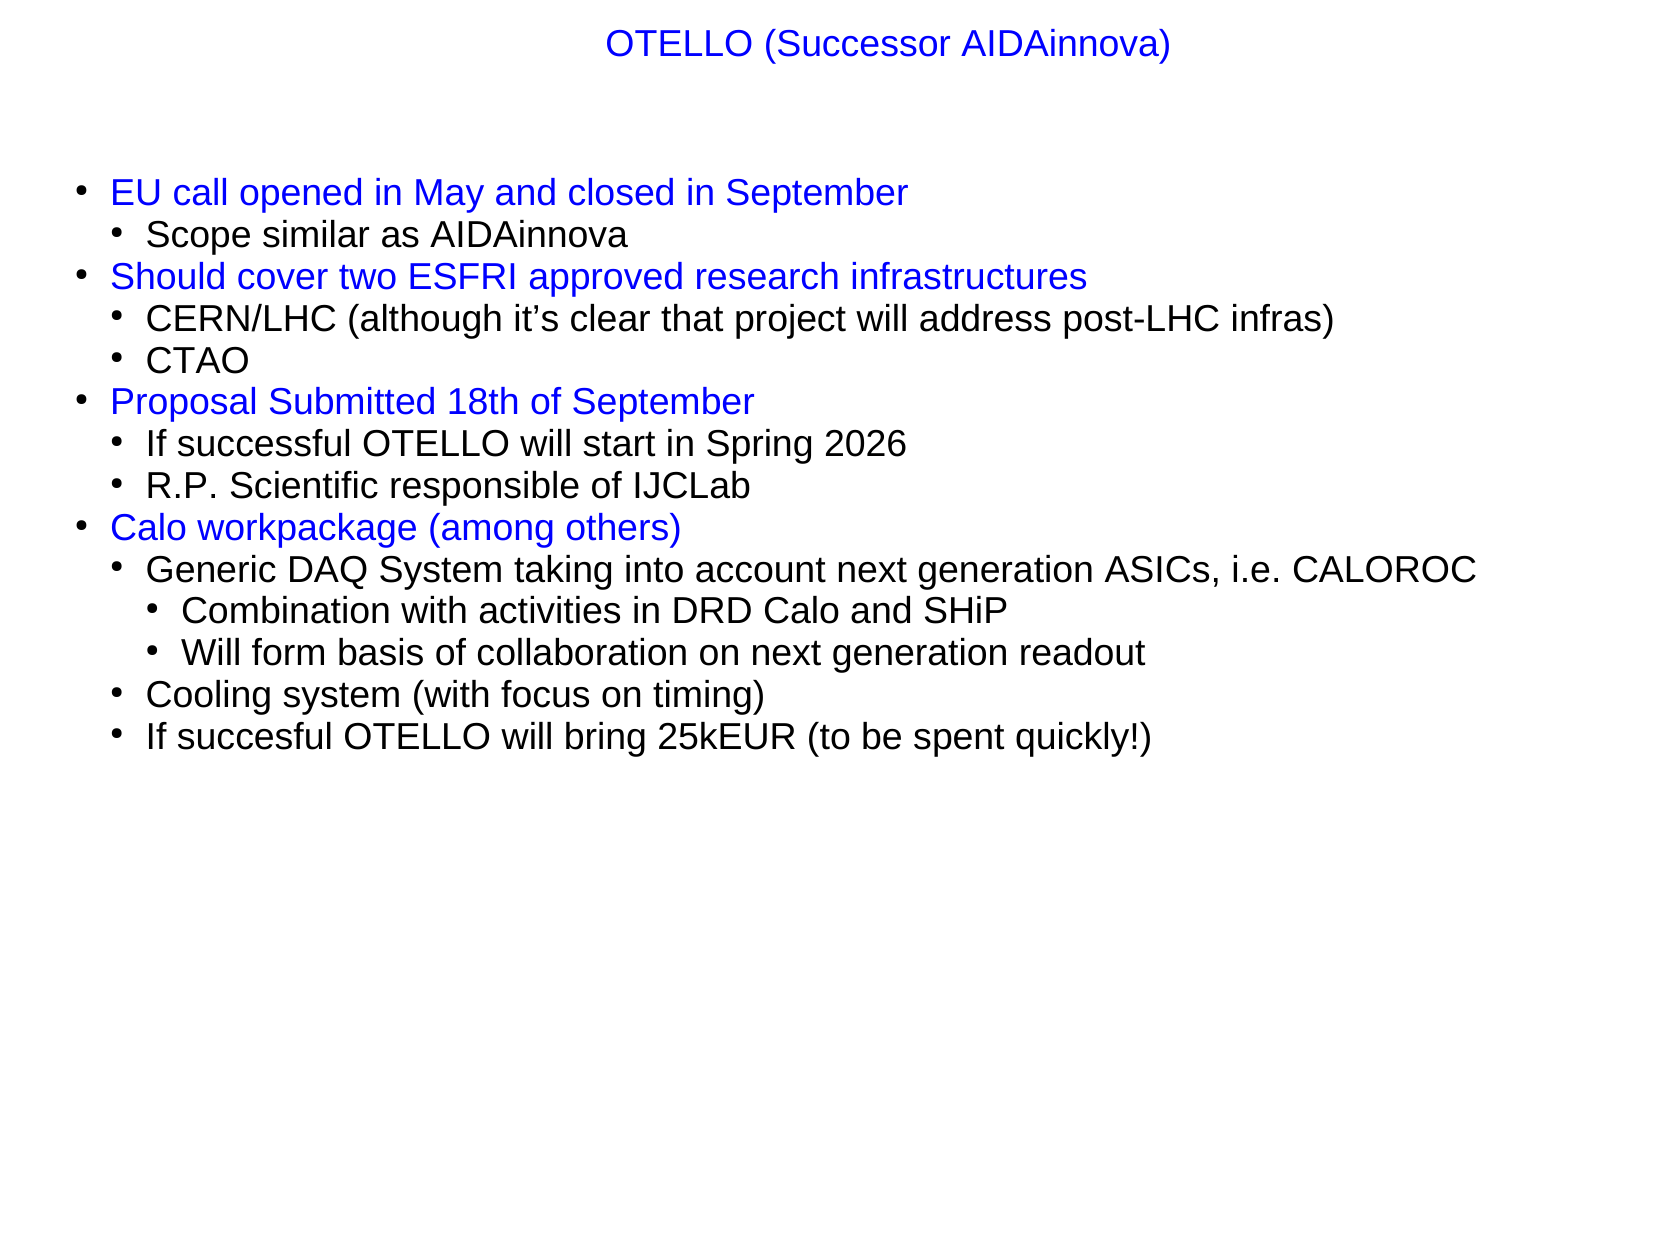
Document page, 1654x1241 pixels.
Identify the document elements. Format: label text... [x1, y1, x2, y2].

text_box OTELLO (Successor AIDAinnova) [590, 13, 1063, 91]
text_box EU call opened in May and closed in September Scope similar as AIDAinnova Should cover two ESFRI approved research infrastructures CERN/LHC (although it’s clear that project will address post-LHC infras) CTAO Proposal Submitted 18th of September If successful OTELLO will start in Spring 2026 R.P. Scientific responsible of IJCLab Calo workpackage (among others) Generic DAQ System taking into account next generation ASICs, i.e. CALOROC Combination with activities in DRD Calo and SHiP Will form basis of collaboration on next generation readout Cooling system (with focus on timing) If succesful OTELLO will bring 25kEUR (to be spent quickly!) [60, 165, 1495, 850]
